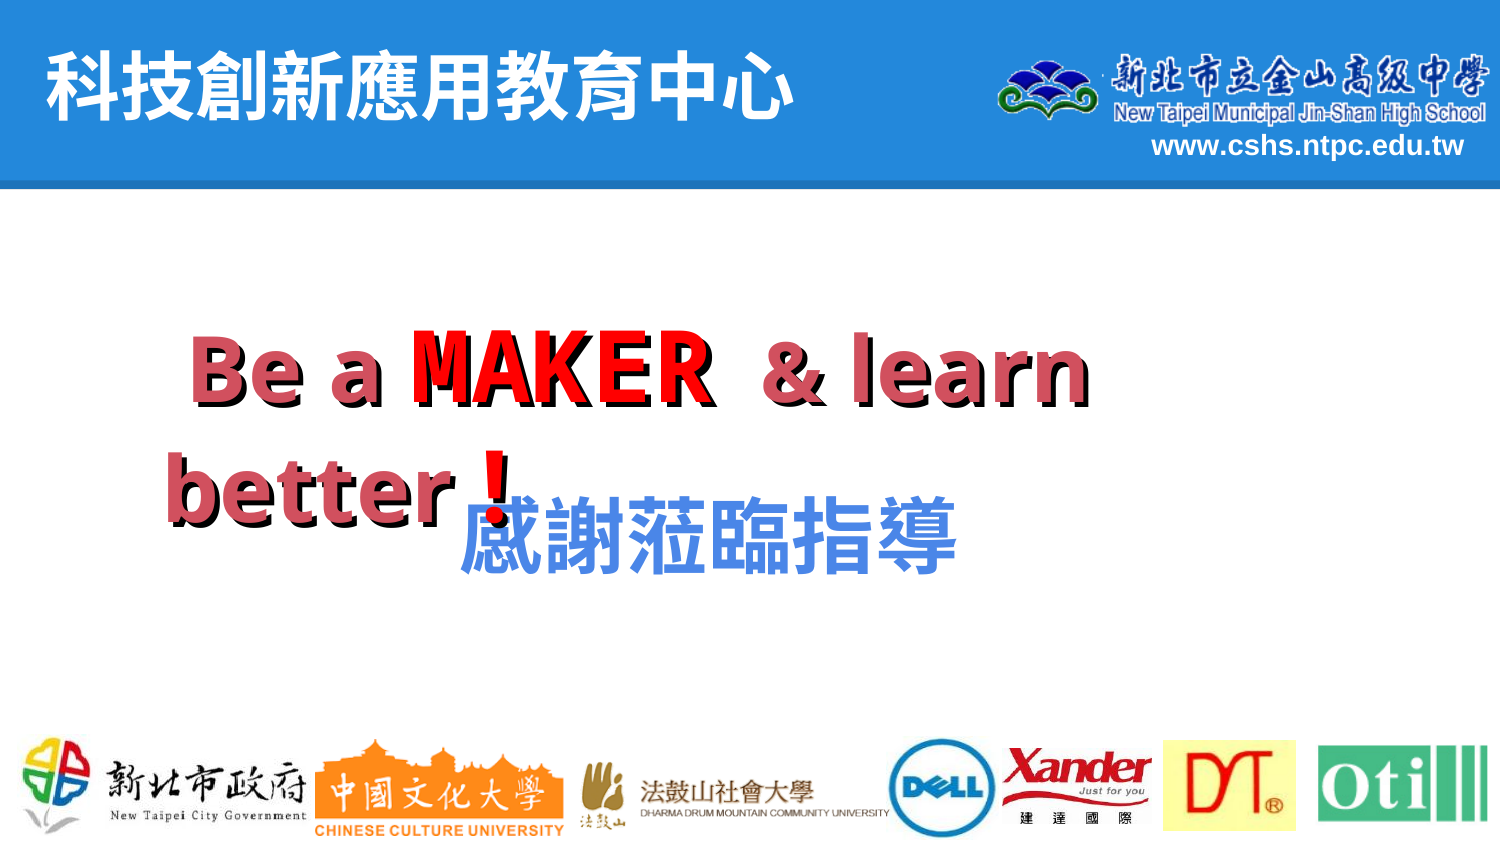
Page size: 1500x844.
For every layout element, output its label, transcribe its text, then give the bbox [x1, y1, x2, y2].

picture [315, 737, 999, 840]
picture [1312, 738, 1495, 828]
picture [1002, 748, 1152, 824]
text_box www.cshs.ntpc.edu.tw [1122, 131, 1495, 151]
picture [1163, 740, 1296, 832]
title 科技創新應用教育中心 [30, 24, 928, 140]
picture [934, 50, 1495, 131]
text_box Be a MAKER & learn better ! [146, 295, 1296, 550]
picture [17, 734, 313, 836]
text_box 感謝蒞臨指導 [53, 469, 1365, 555]
